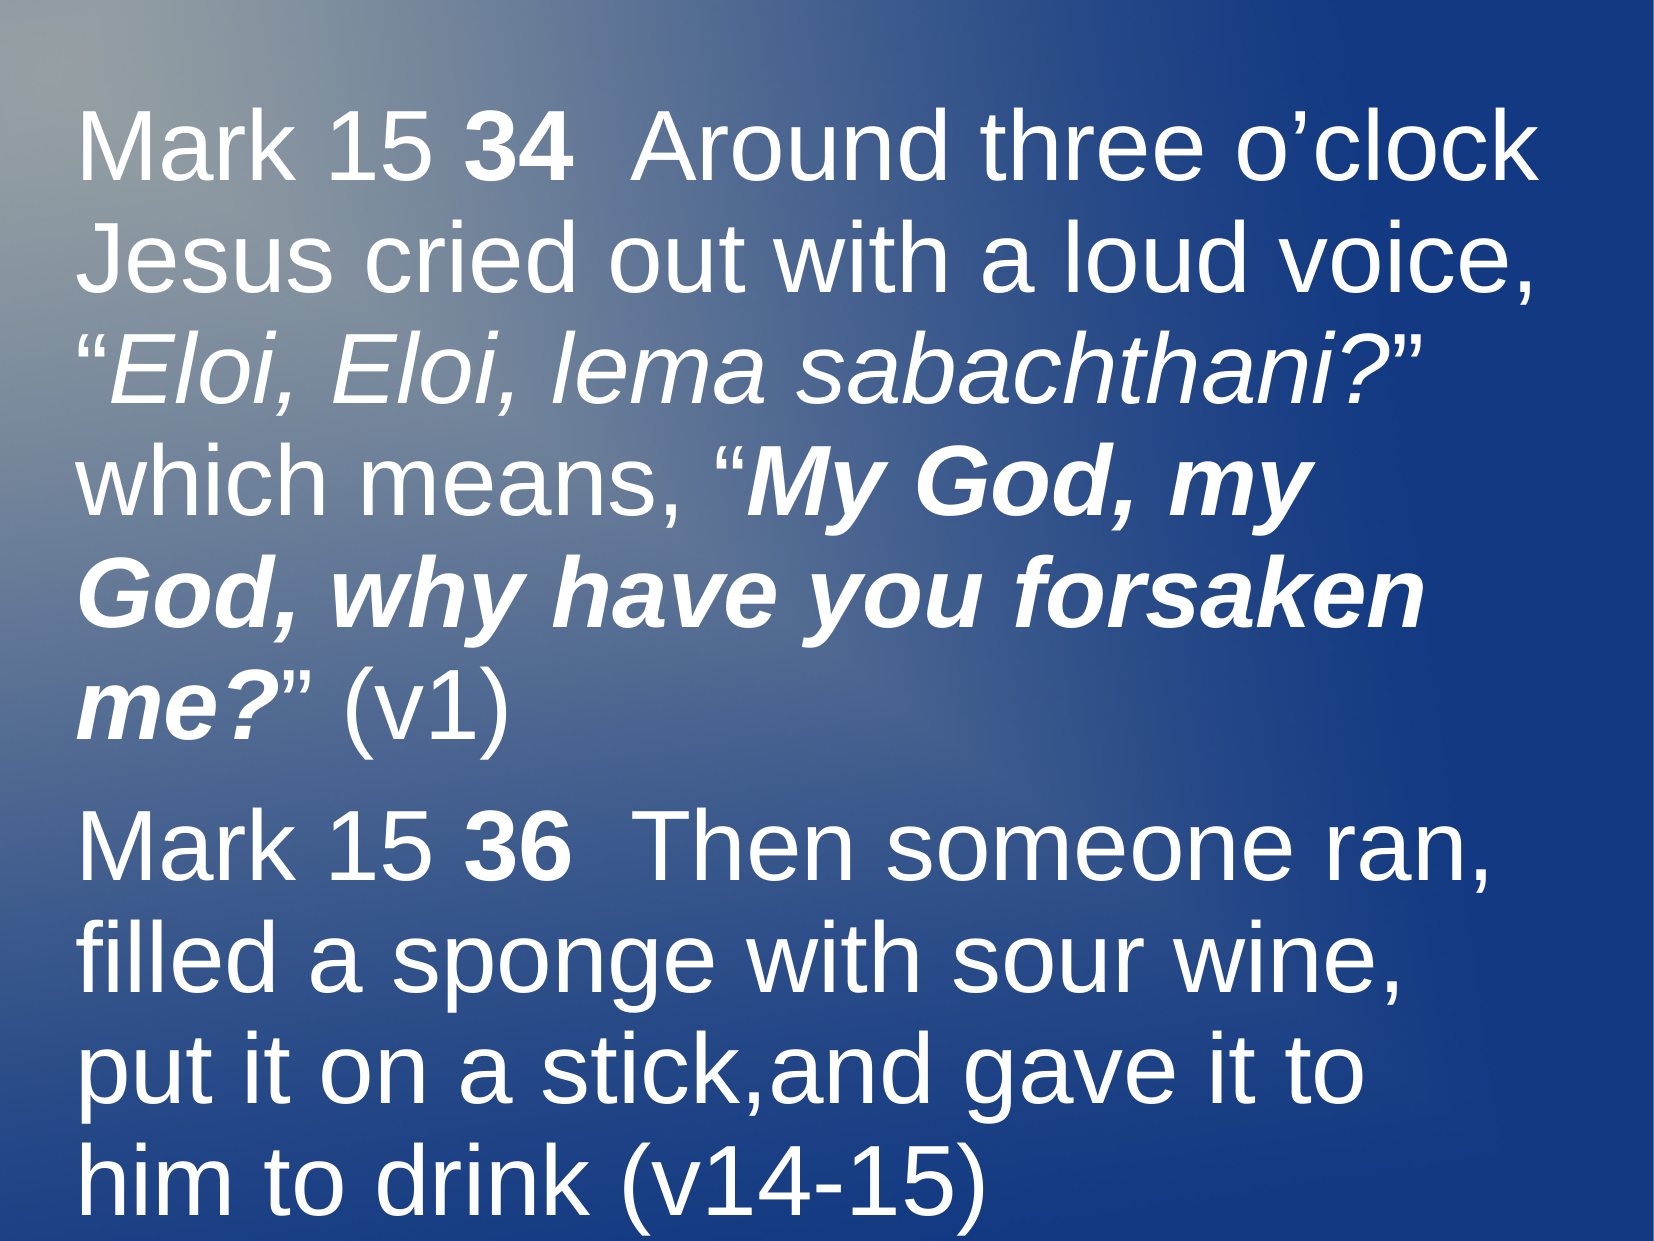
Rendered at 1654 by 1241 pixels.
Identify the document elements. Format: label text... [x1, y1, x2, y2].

list Mark 15 34 Around three o’clock Jesus cried out with a loud voice, “Eloi, Eloi, lema sabachthani?” which means, “My God, my God, why have you forsaken me?” (v1) Mark 15 36 Then someone ran, filled a sponge with sour wine, put it on a stick,and gave it to him to drink (v14-15) [75, 90, 1549, 1241]
picture [0, 0, 1654, 1241]
